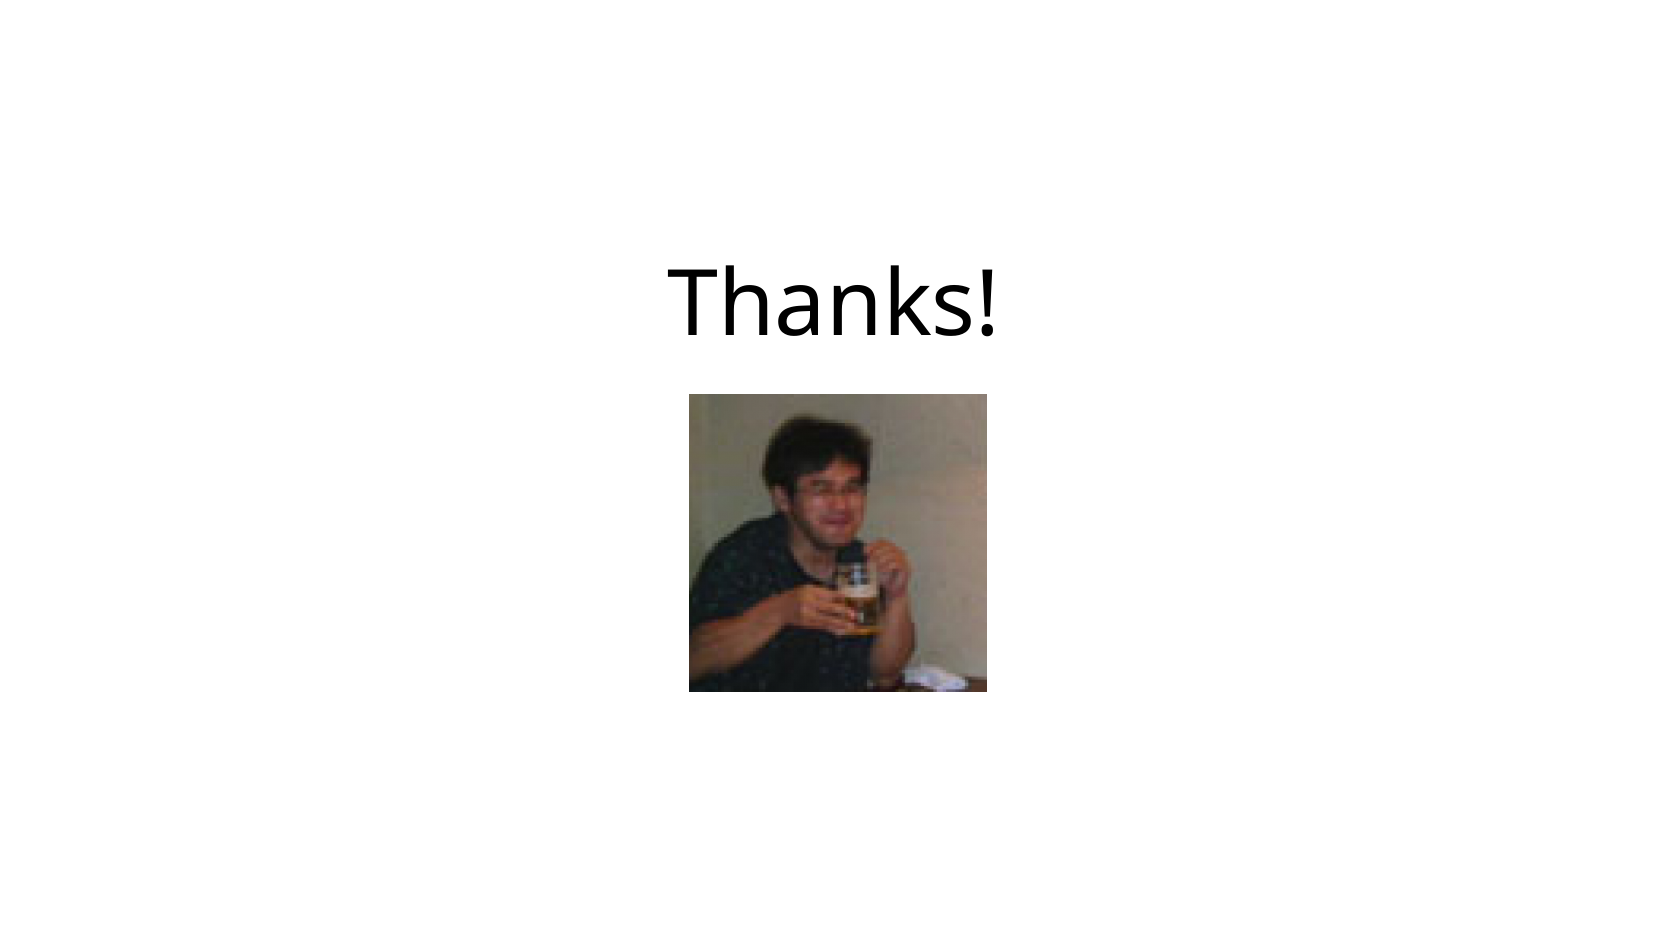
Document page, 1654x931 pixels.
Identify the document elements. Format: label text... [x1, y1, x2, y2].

picture [689, 394, 987, 692]
title Thanks! [90, 222, 1579, 378]
